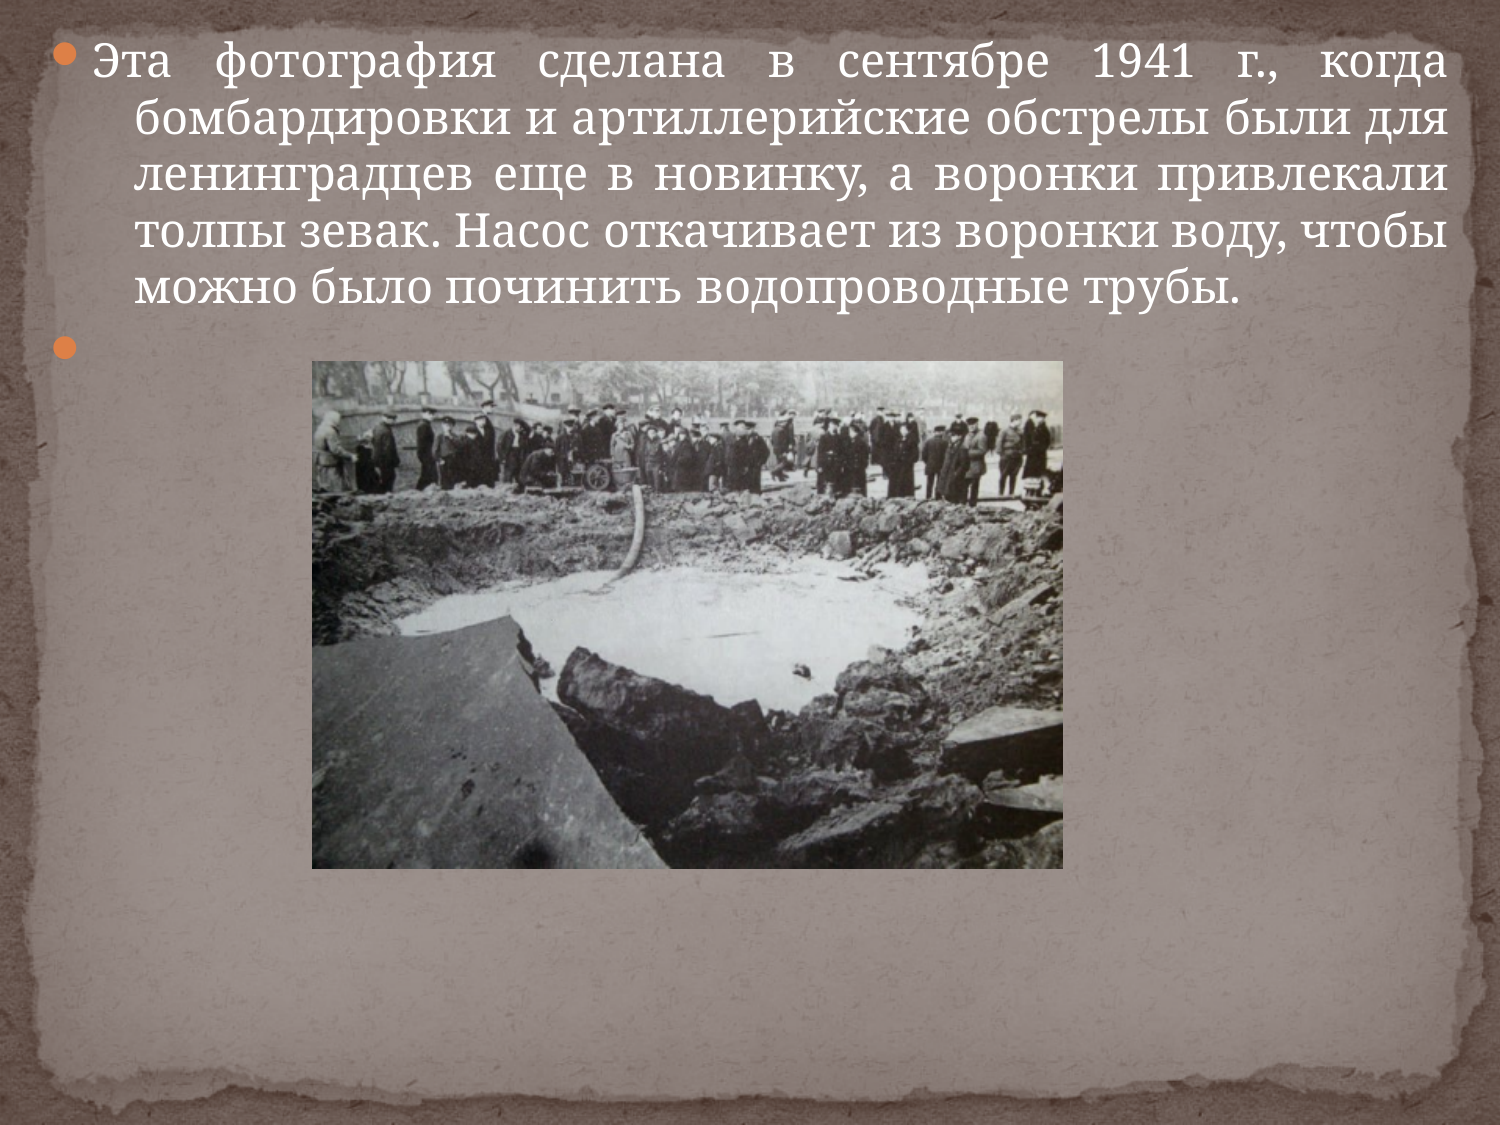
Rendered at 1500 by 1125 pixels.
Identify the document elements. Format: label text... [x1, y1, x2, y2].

list Эта фотография сделана в сентябре 1941 г., когда бомбардировки и артиллерийские обстрелы были для ленинградцев еще в новинку, а воронки привлекали толпы зевак. Насос откачивает из воронки воду, чтобы можно было починить водопроводные трубы. [35, 23, 1465, 364]
picture [312, 361, 1063, 869]
